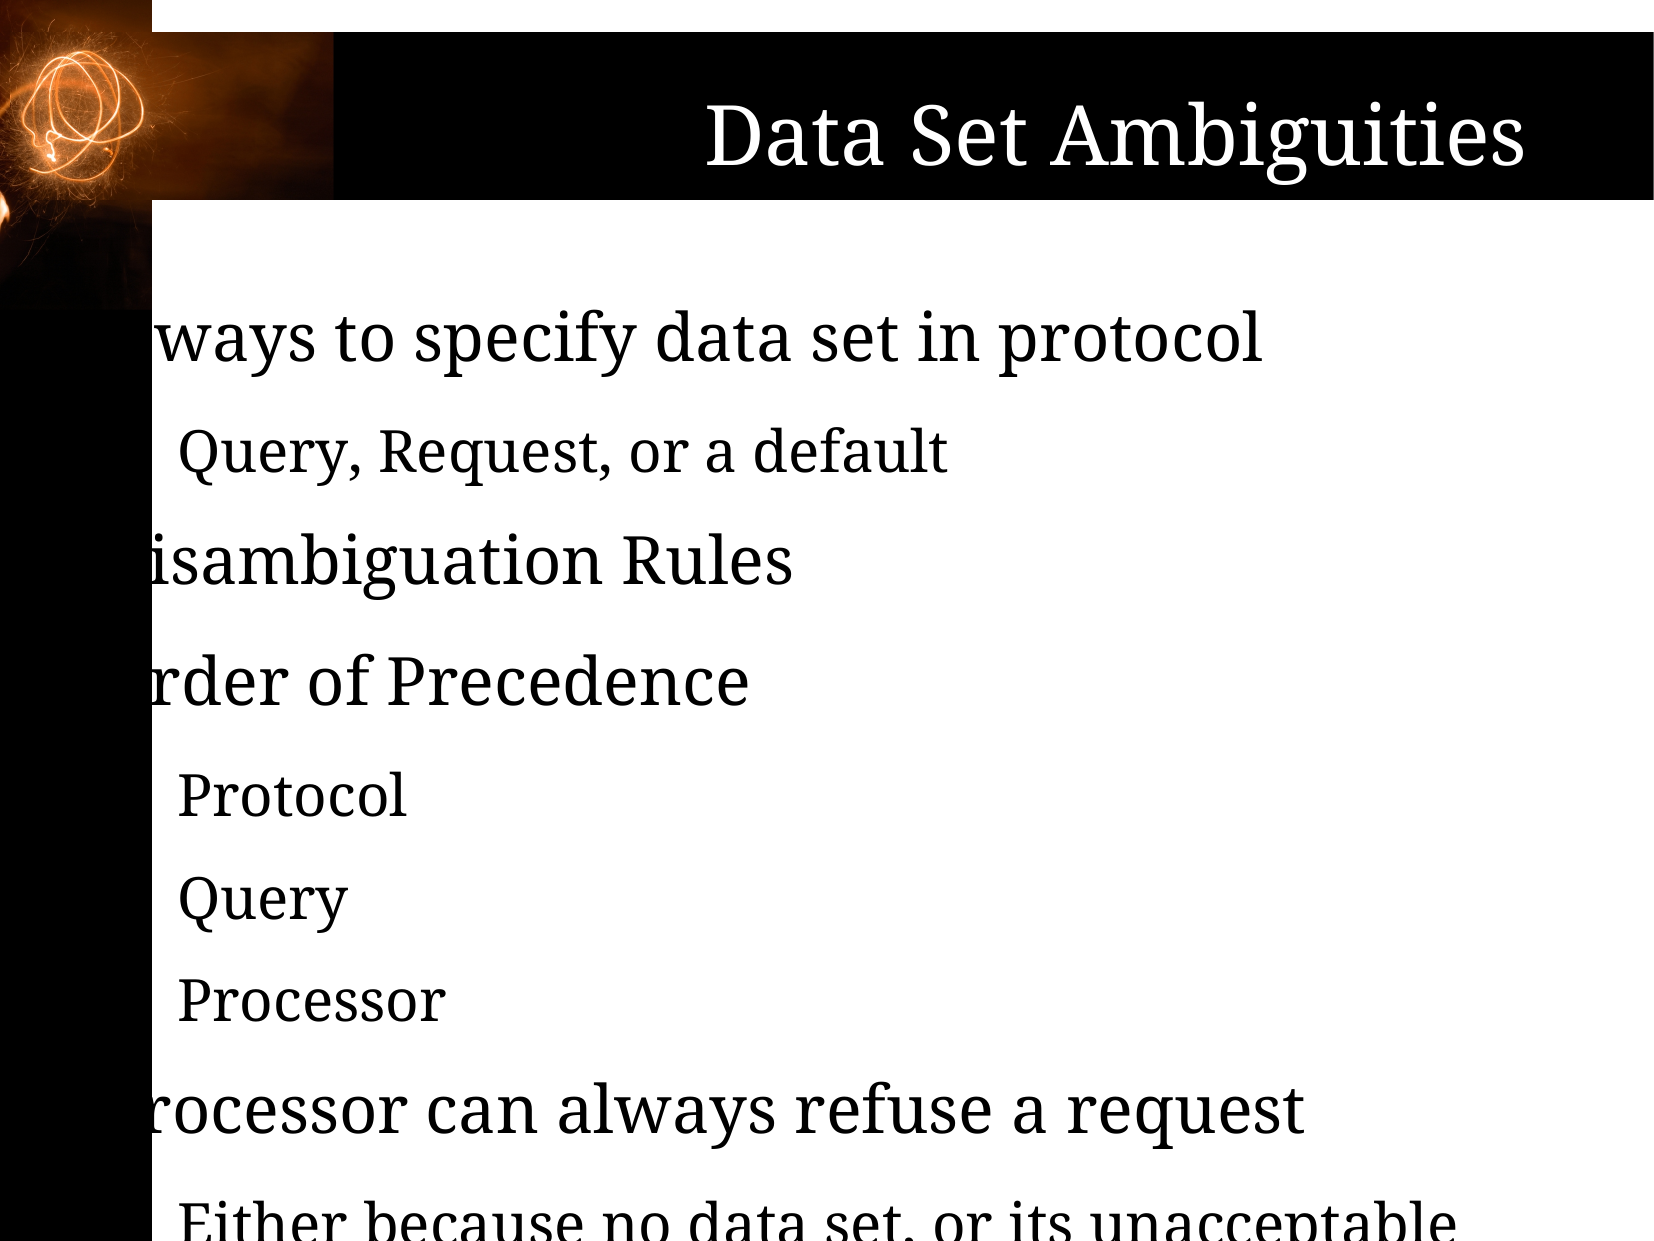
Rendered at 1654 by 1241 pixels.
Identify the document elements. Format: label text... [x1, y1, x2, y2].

list 3 ways to specify data set in protocol Query, Request, or a default Disambiguation Rules Order of Precedence Protocol Query Processor Processor can always refuse a request Either because no data set, or its unacceptable [82, 290, 1571, 1137]
picture [0, 0, 372, 1241]
title Data Set Ambiguities [372, 29, 1654, 237]
